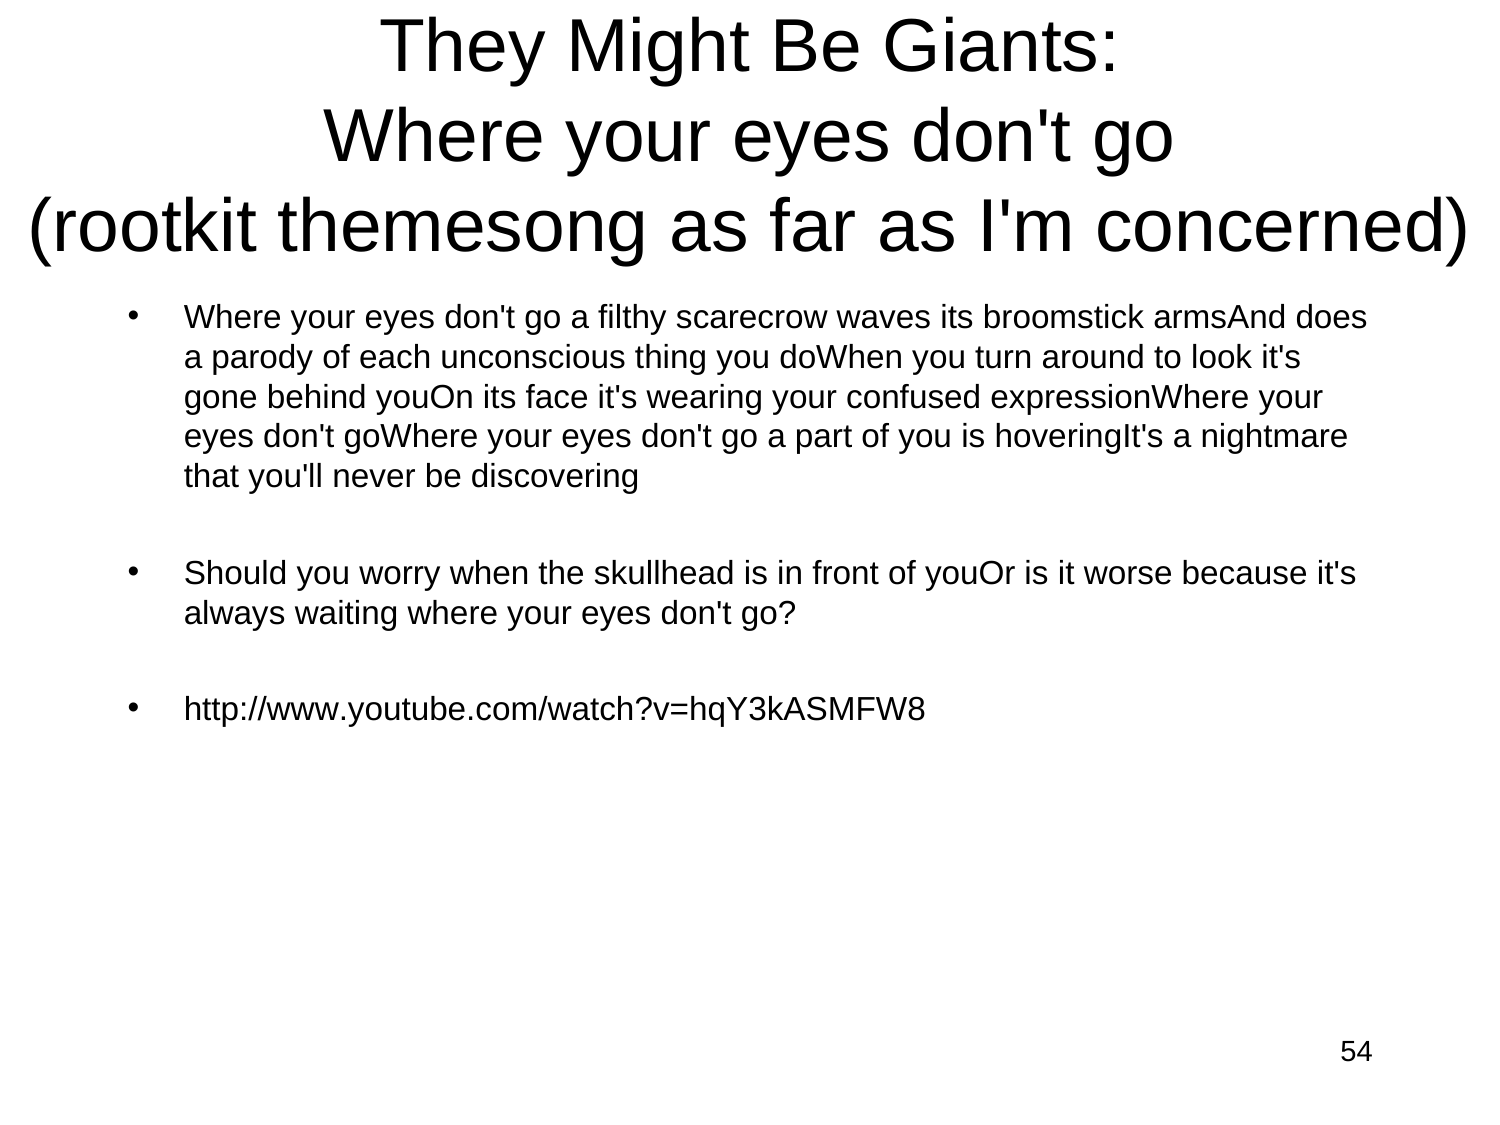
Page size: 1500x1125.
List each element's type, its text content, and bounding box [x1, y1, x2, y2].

text_box <number> [1074, 1025, 1388, 1101]
list Where your eyes don't go a filthy scarecrow waves its broomstick arms And does a parody of each unconscious thing you do When you turn around to look it's gone behind you On its face it's wearing your confused expression Where your eyes don't go Where your eyes don't go a part of you is hovering It's a nightmare that you'll never be discovering Should you worry when the skullhead is in front of you Or is it worse because it's always waiting where your eyes don't go? http://www.youtube.com/watch?v=hqY3kASMFW8 [112, 287, 1388, 1075]
title They Might Be Giants: Where your eyes don't go (rootkit themesong as far as I'm concerned) [0, 0, 1500, 274]
